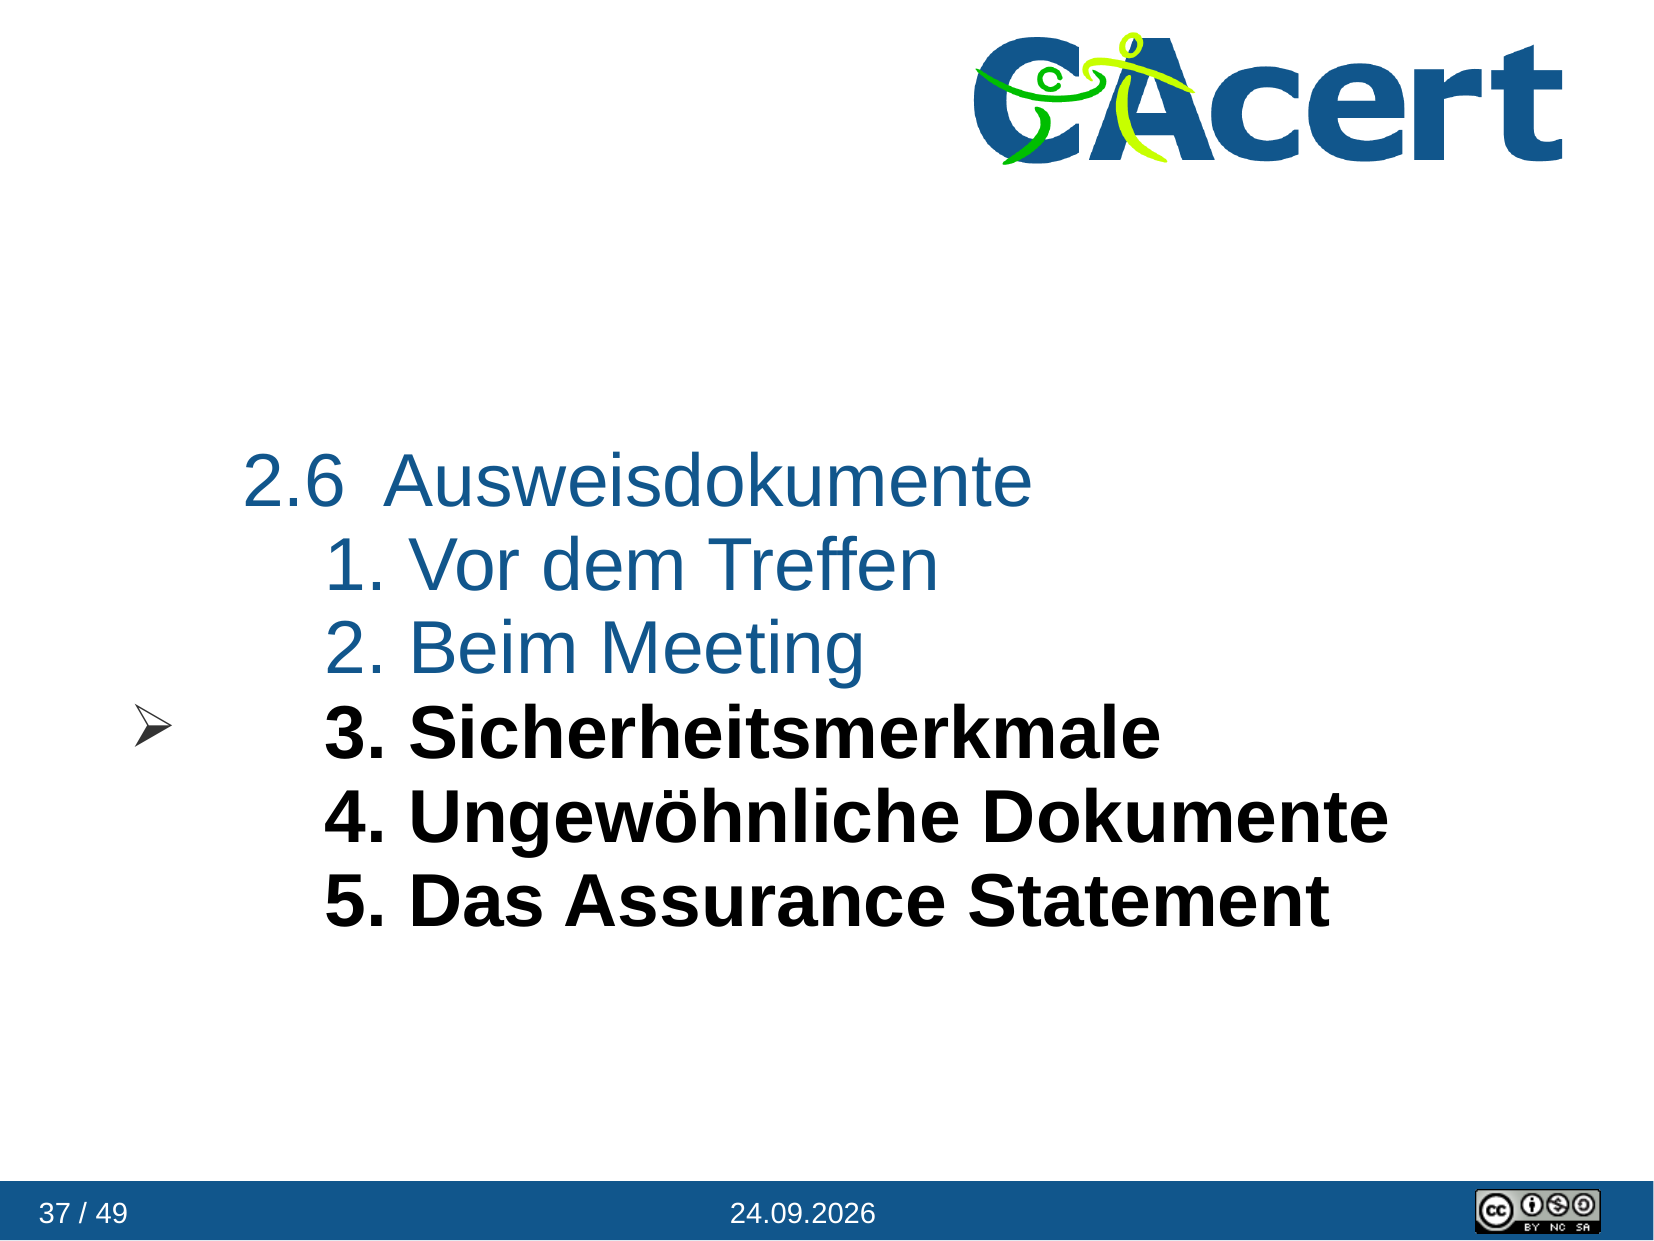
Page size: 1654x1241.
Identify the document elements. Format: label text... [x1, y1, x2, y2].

picture [1475, 1189, 1601, 1234]
text_box [114, 246, 234, 784]
picture [972, 30, 1564, 166]
subtitle 2.6 Ausweisdokumente 1. Vor dem Treffen 2. Beim Meeting 3. Sicherheitsmerkmale 4. Ungewöhnliche Dokumente 5. Das Assurance Statement [242, 265, 1565, 1115]
